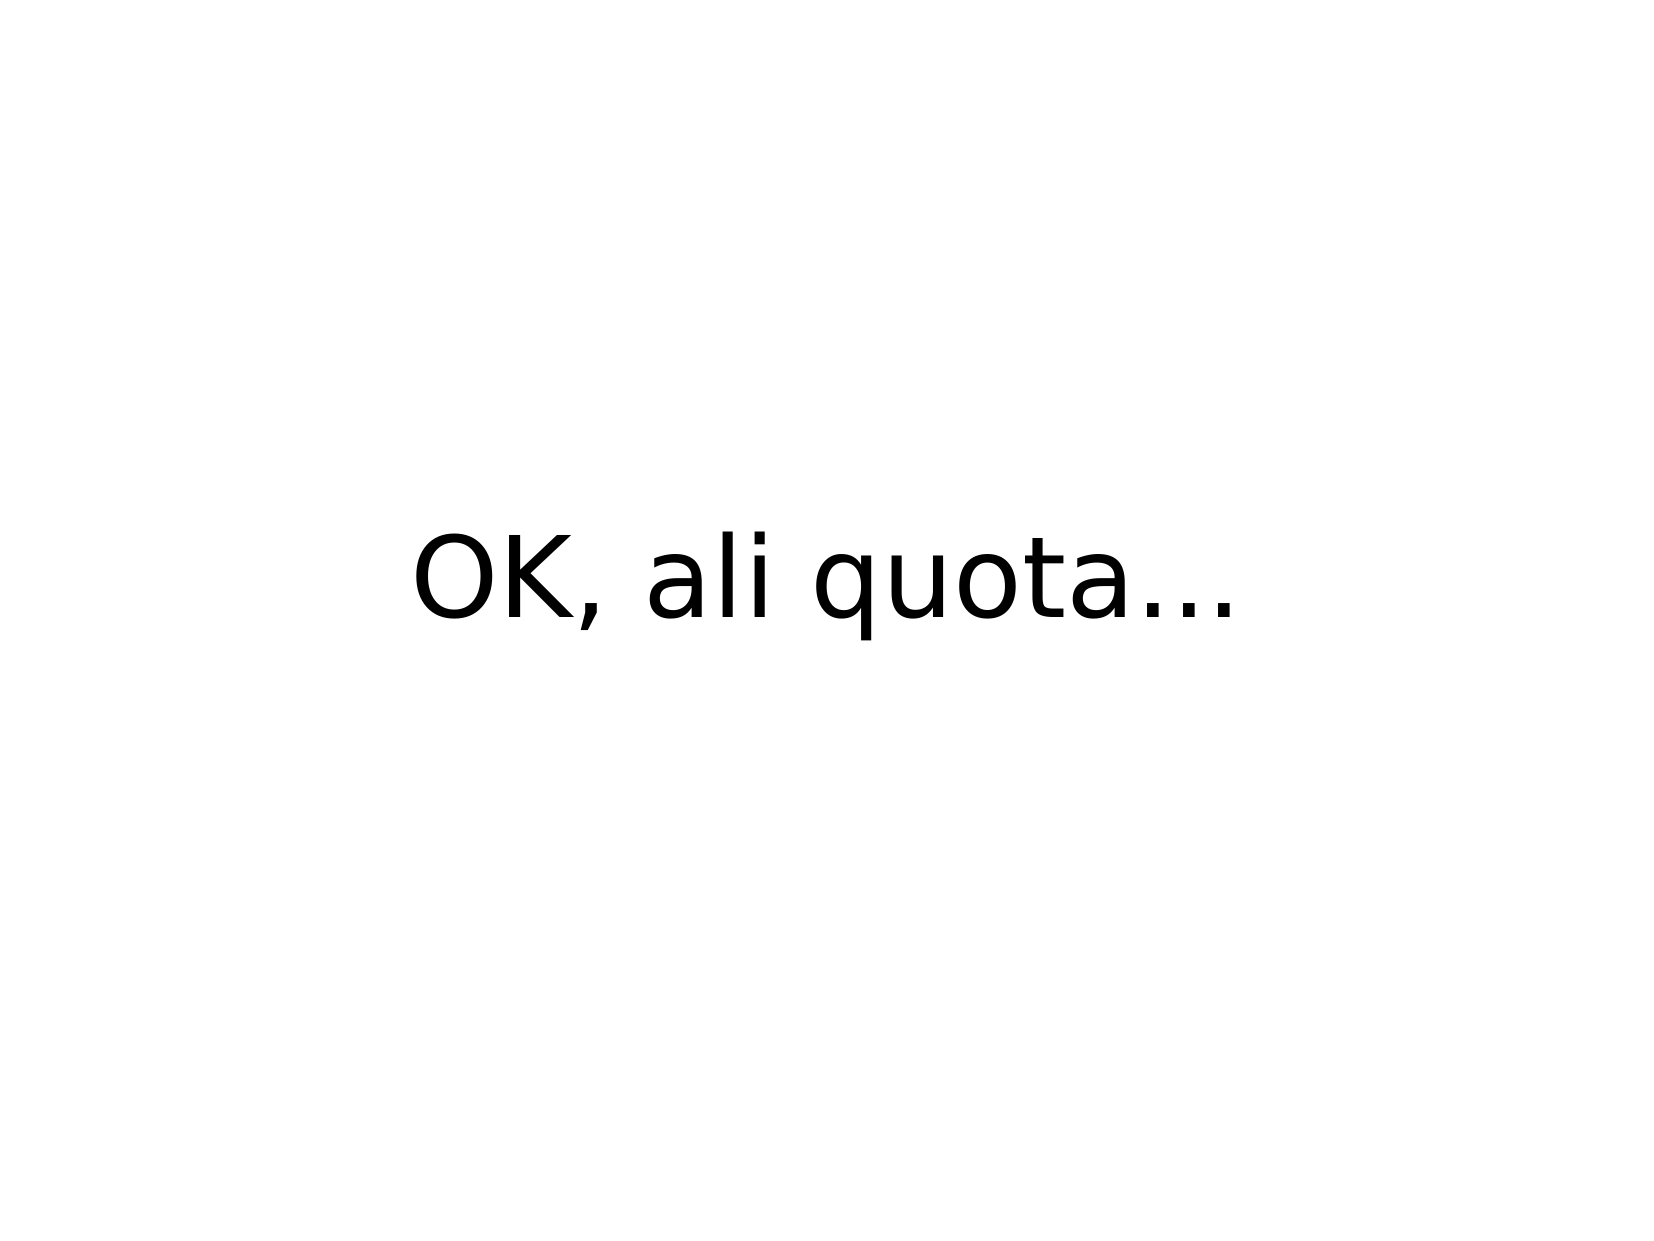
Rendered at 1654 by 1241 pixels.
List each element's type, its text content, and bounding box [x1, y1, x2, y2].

subtitle OK, ali quota... [82, 49, 1571, 1109]
